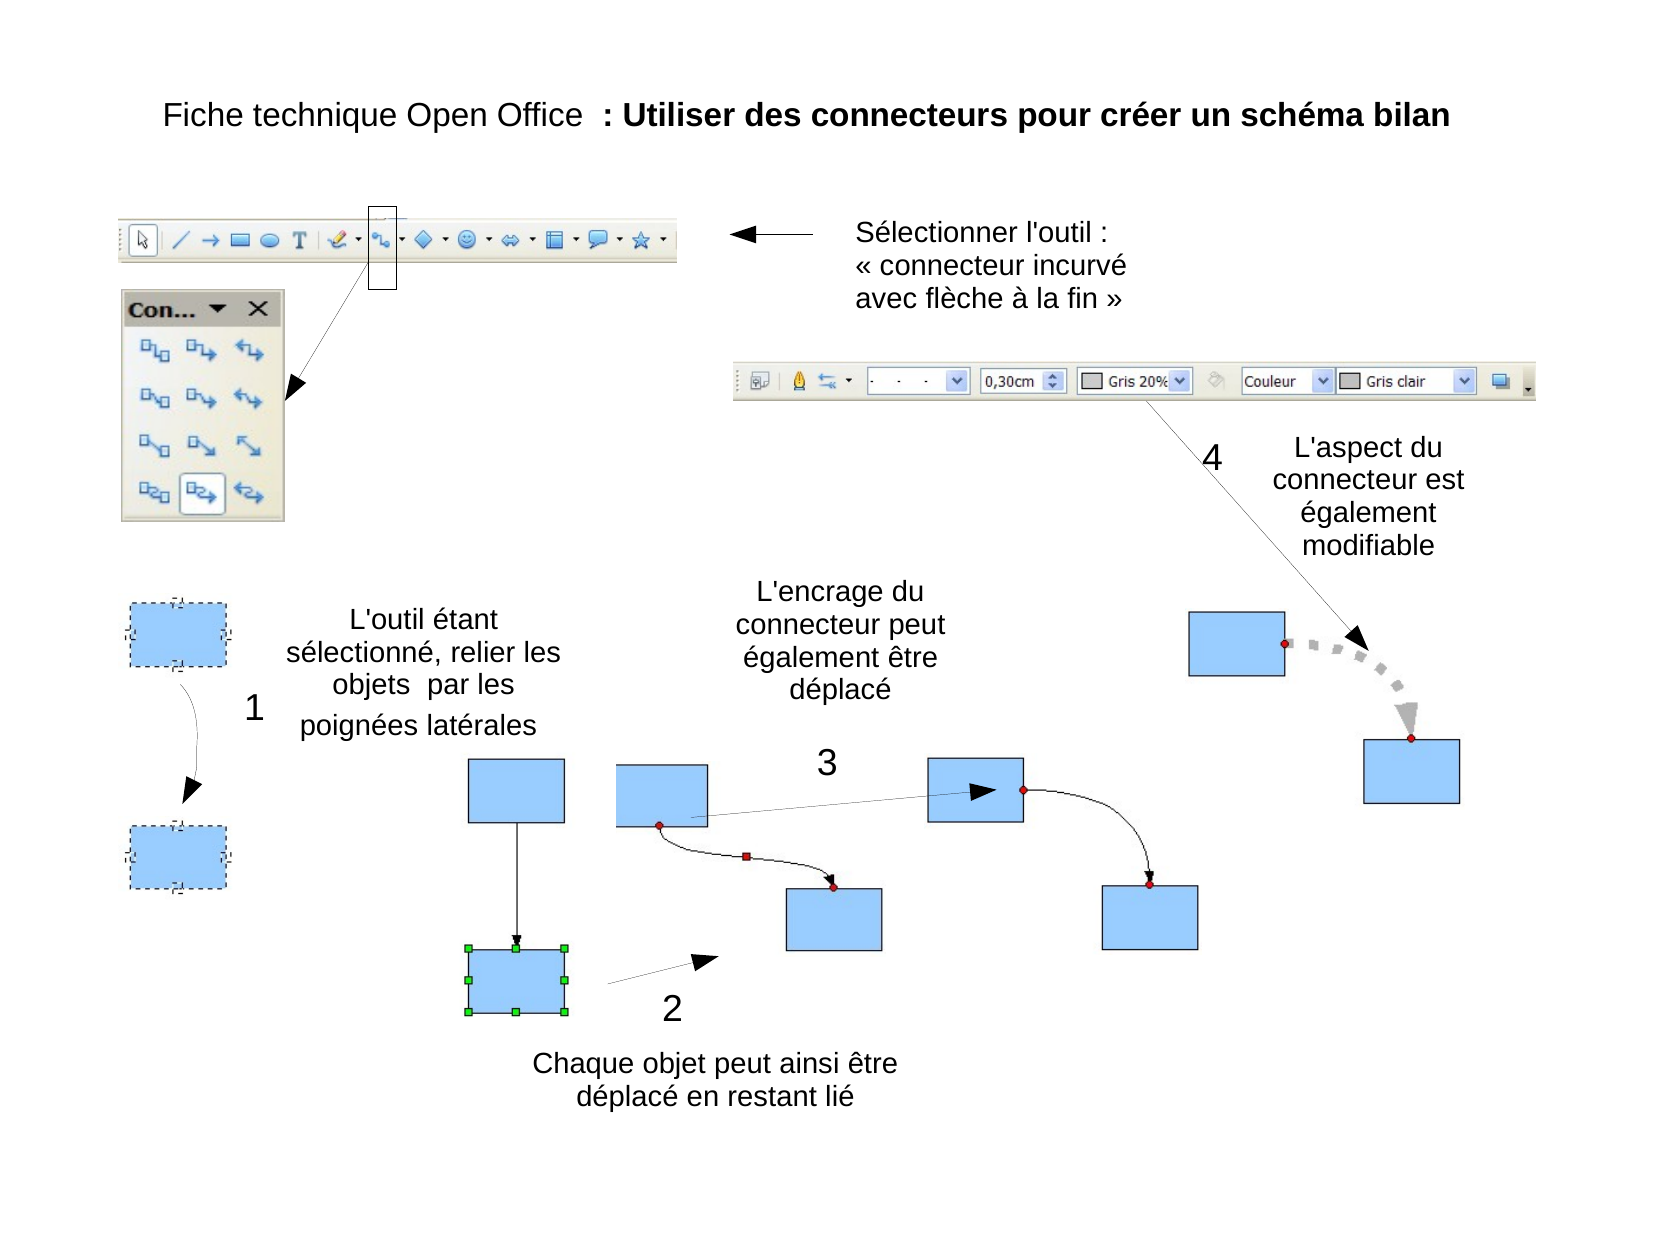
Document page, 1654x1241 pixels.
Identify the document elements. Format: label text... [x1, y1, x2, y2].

picture [118, 816, 241, 900]
picture [369, 218, 396, 263]
text_box L'encrage du connecteur peut également être déplacé [701, 567, 980, 714]
text_box L'aspect du connecteur est également modifiable [1229, 423, 1508, 570]
text_box L'outil étant sélectionné, relier les objets par les poignées latérales [257, 595, 591, 751]
picture [924, 608, 1465, 955]
picture [397, 218, 677, 263]
picture [118, 593, 241, 678]
text_box 1 [229, 678, 285, 736]
picture [118, 218, 368, 263]
text_box Sélectionner l'outil : « connecteur incurvé avec flèche à la fin » [840, 208, 1175, 322]
picture [733, 361, 1536, 401]
text_box 4 [1187, 429, 1257, 487]
text_box 2 [647, 980, 703, 1038]
text_box Fiche technique Open Office : Utiliser des connecteurs pour créer un schéma bilan [147, 88, 1508, 146]
text_box L'aspect du connecteur est également modifiable [1229, 496, 1295, 570]
picture [121, 289, 285, 522]
picture [423, 734, 886, 1041]
text_box 3 [802, 734, 869, 792]
text_box Chaque objet peut ainsi être déplacé en restant lié [479, 1039, 952, 1151]
